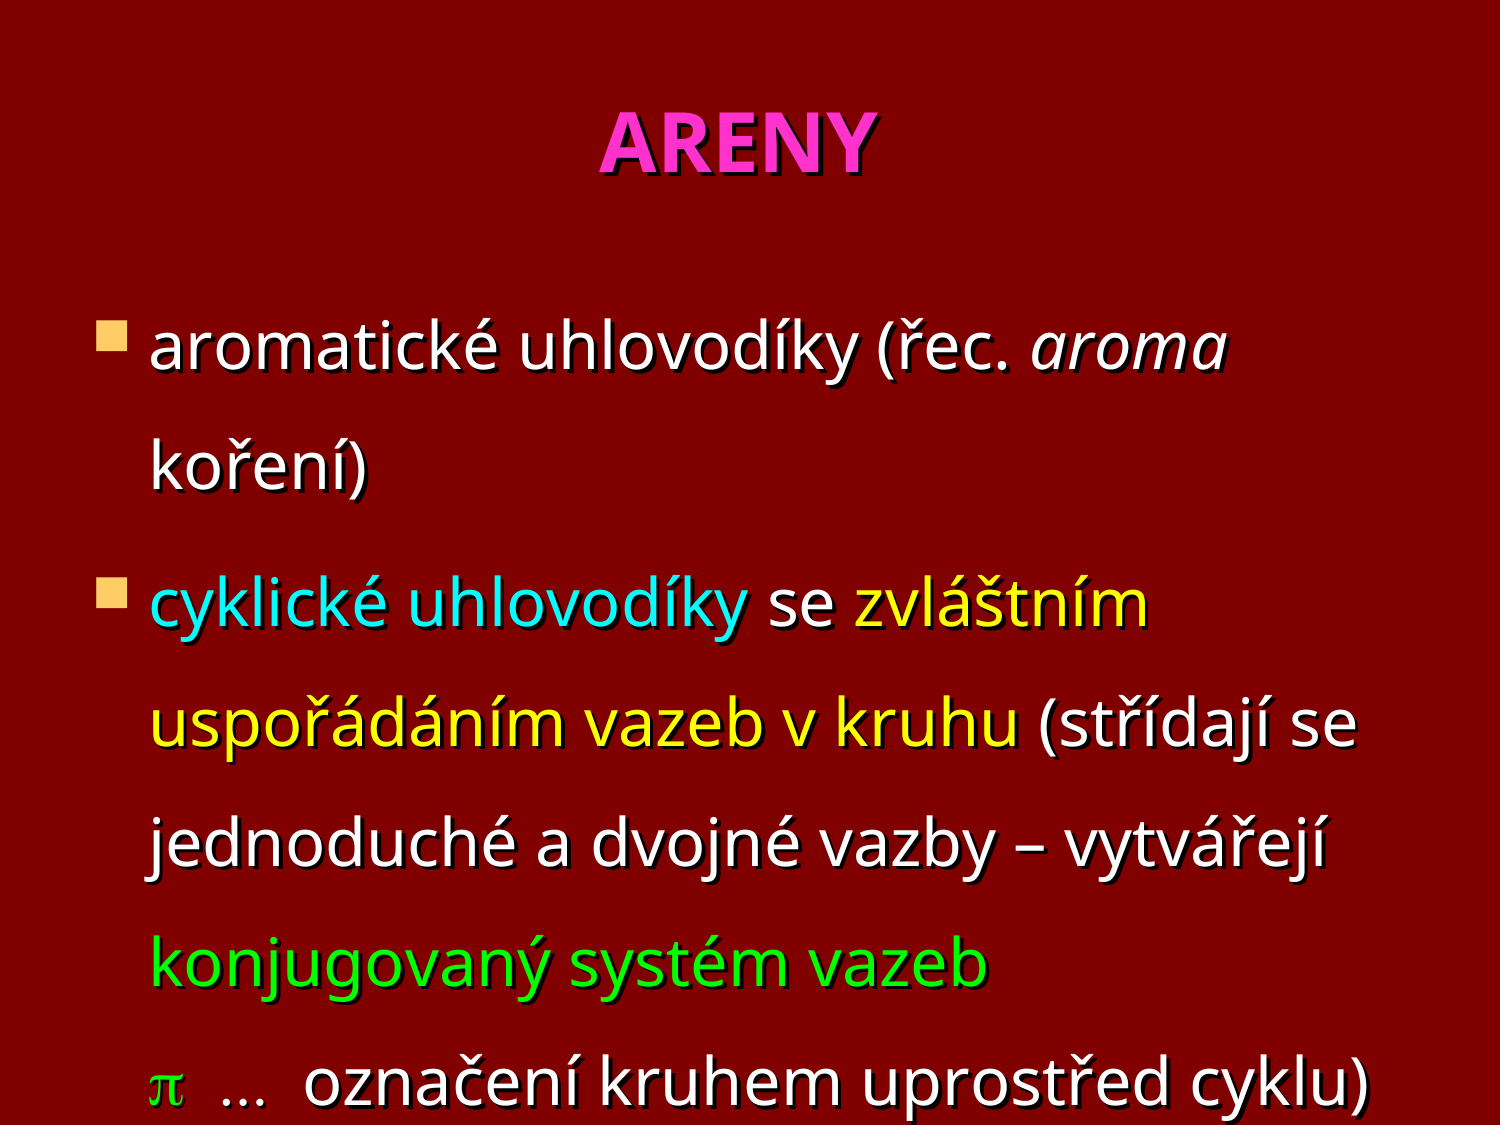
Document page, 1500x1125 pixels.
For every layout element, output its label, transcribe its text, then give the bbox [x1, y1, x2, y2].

list aromatické uhlovodíky (řec. aroma koření) cyklické uhlovodíky se zvláštním uspořádáním vazeb v kruhu (střídají se jednoduché a dvojné vazby – vytvářejí konjugovaný systém vazeb označení kruhem uprostřed cyklu) [76, 255, 1427, 1104]
title ARENY [75, 45, 1426, 233]
